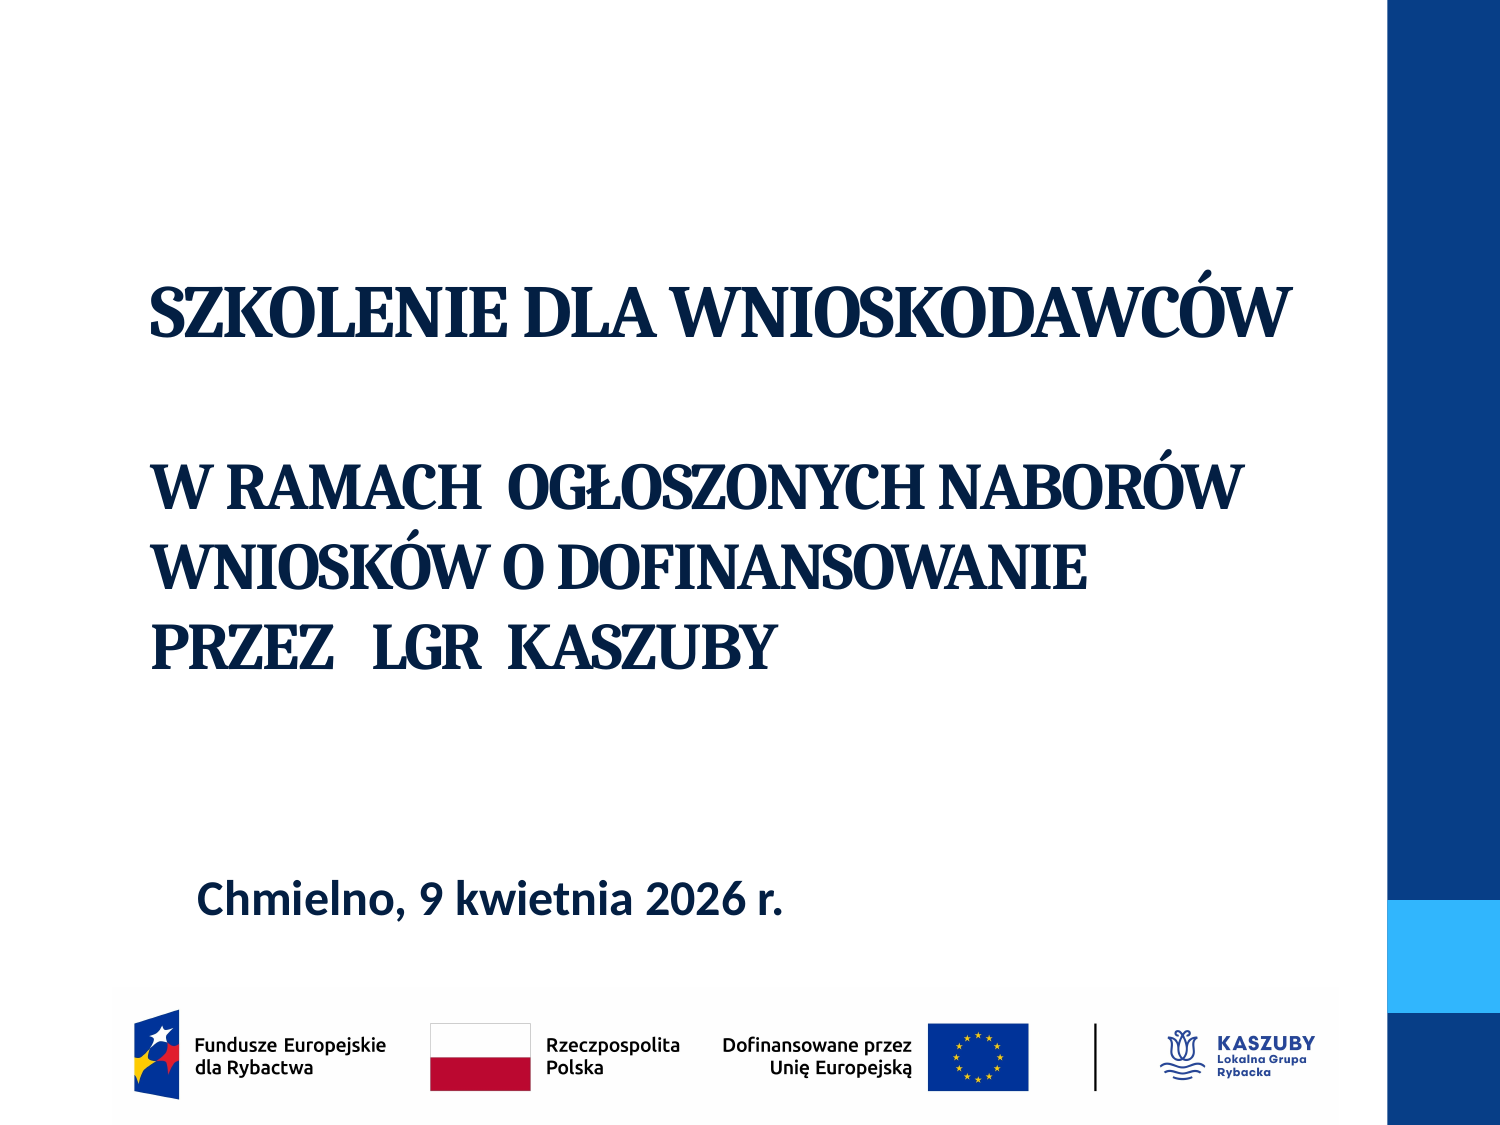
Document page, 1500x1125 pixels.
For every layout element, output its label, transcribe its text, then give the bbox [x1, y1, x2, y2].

title SZKOLENIE DLA WNIOSKODAWCÓW W RAMACH OGŁOSZONYCH NABORÓW WNIOSKÓW O DOFINANSOWANIE PRZEZ LGR KASZUBY [135, 255, 1373, 649]
subtitle Chmielno, 9 kwietnia 2026 r. [183, 857, 1196, 953]
picture [112, 987, 1339, 1125]
